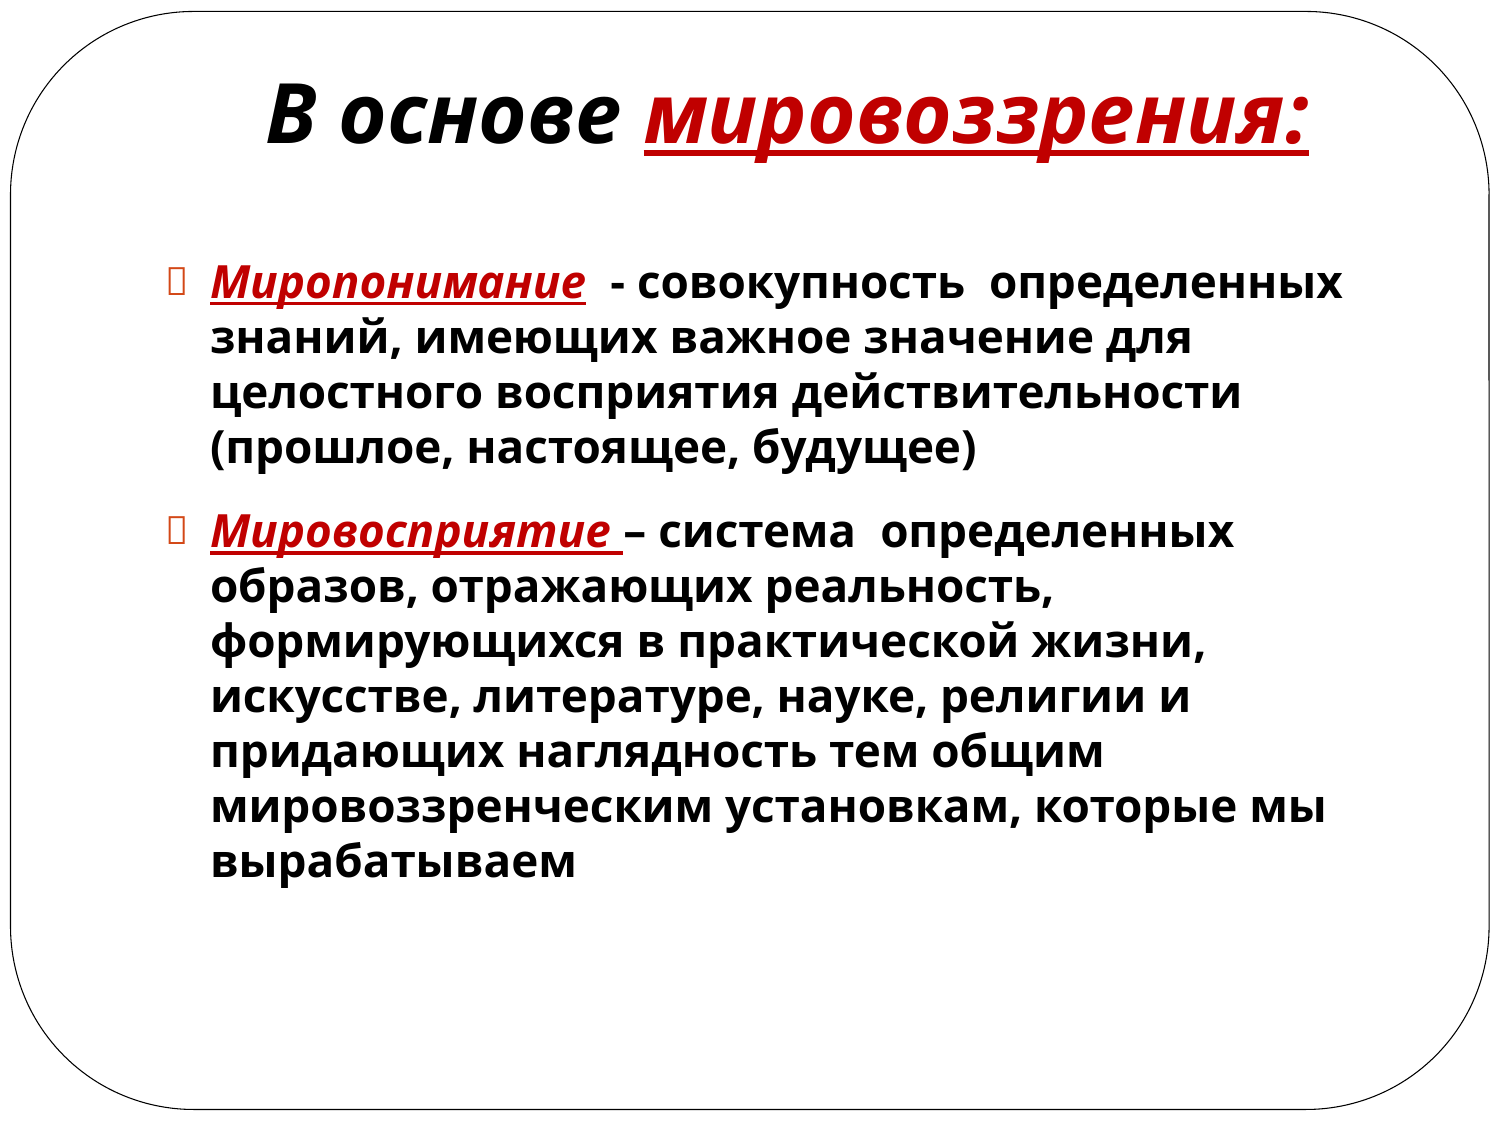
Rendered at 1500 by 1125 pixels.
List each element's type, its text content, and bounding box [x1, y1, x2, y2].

title В основе мировоззрения: [150, 45, 1425, 233]
list Миропонимание - совокупность определенных знаний, имеющих важное значение для целостного восприятия действительности (прошлое, настоящее, будущее) Мировосприятие – система определенных образов, отражающих реальность, формирующихся в практической жизни, искусстве, литературе, науке, религии и придающих наглядность тем общим мировоззренческим установкам, которые мы вырабатываем [150, 237, 1425, 1003]
